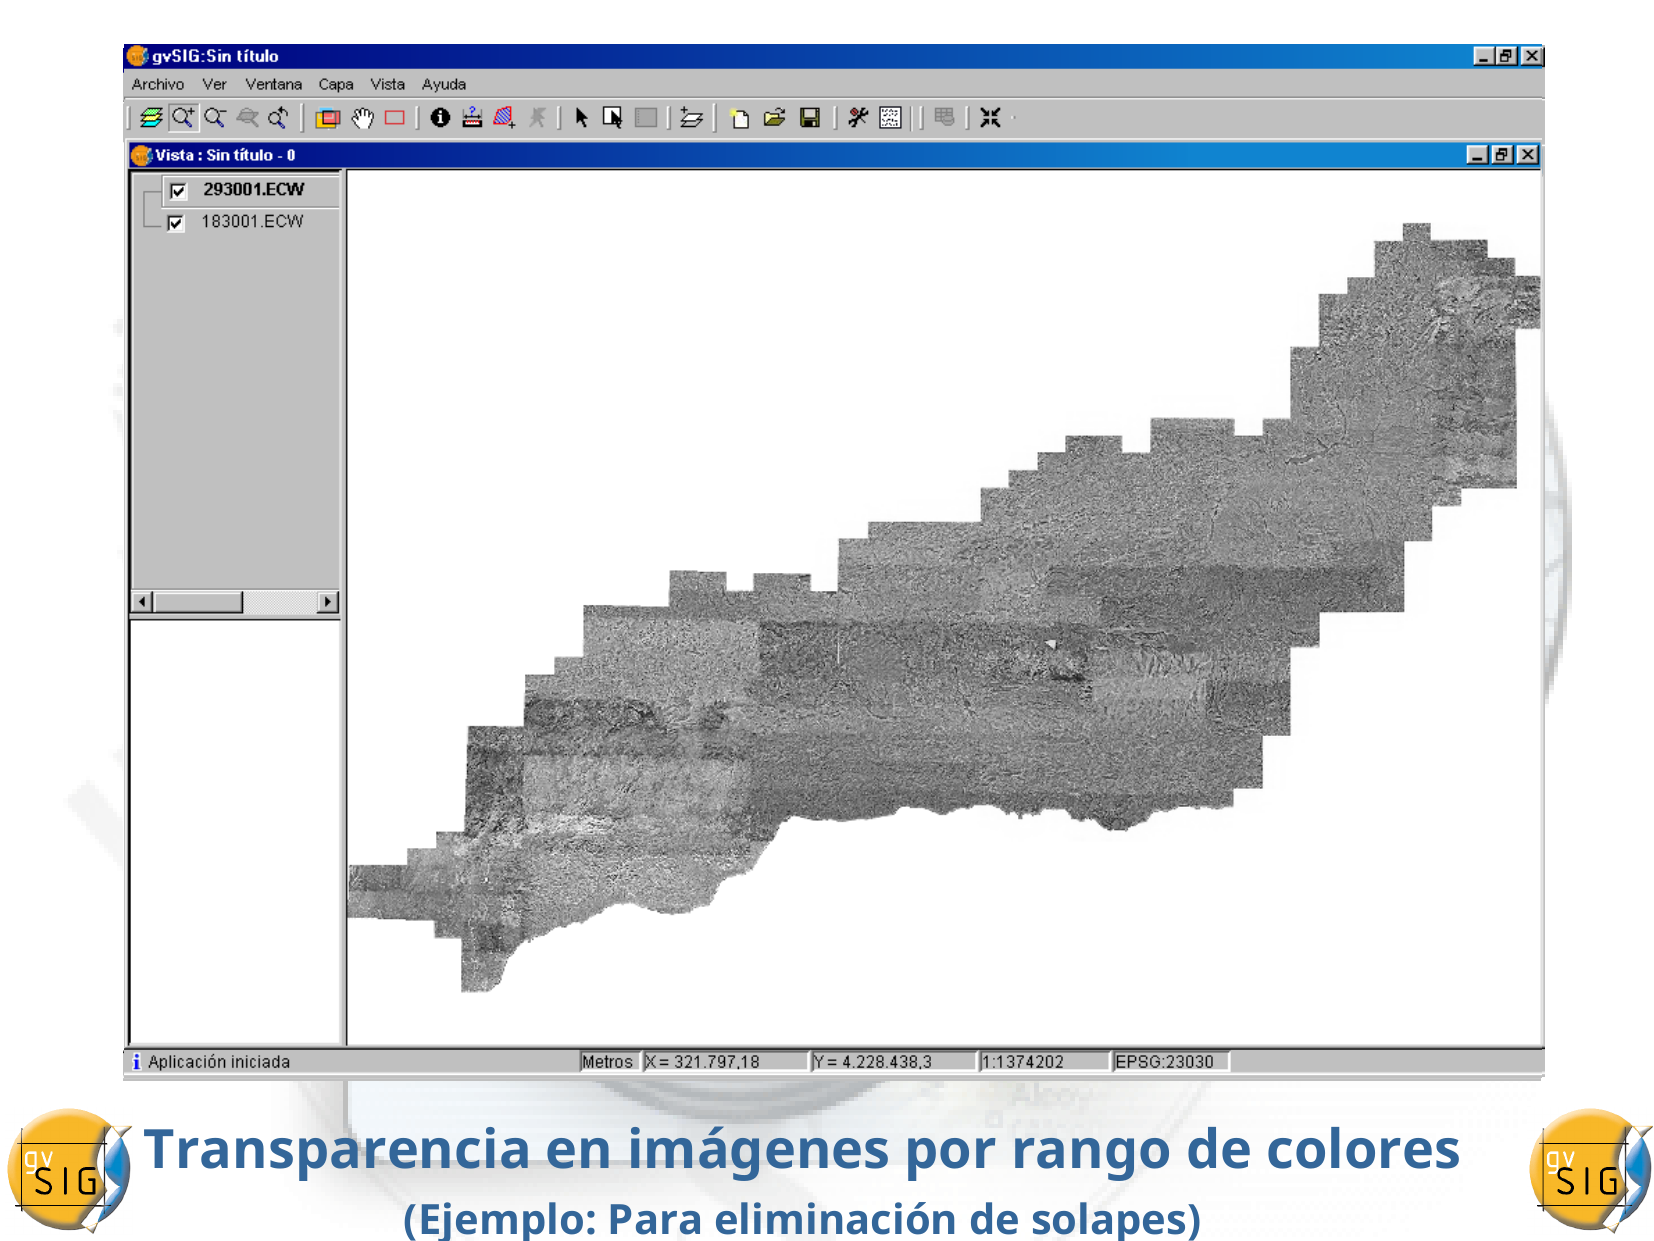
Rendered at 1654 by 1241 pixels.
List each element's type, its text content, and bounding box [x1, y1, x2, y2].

list Transparencia en imágenes por rango de colores (Ejemplo: Para eliminación de solapes) [133, 1111, 1512, 1226]
picture [123, 44, 1545, 1081]
picture [1527, 1107, 1654, 1235]
picture [5, 1107, 133, 1235]
